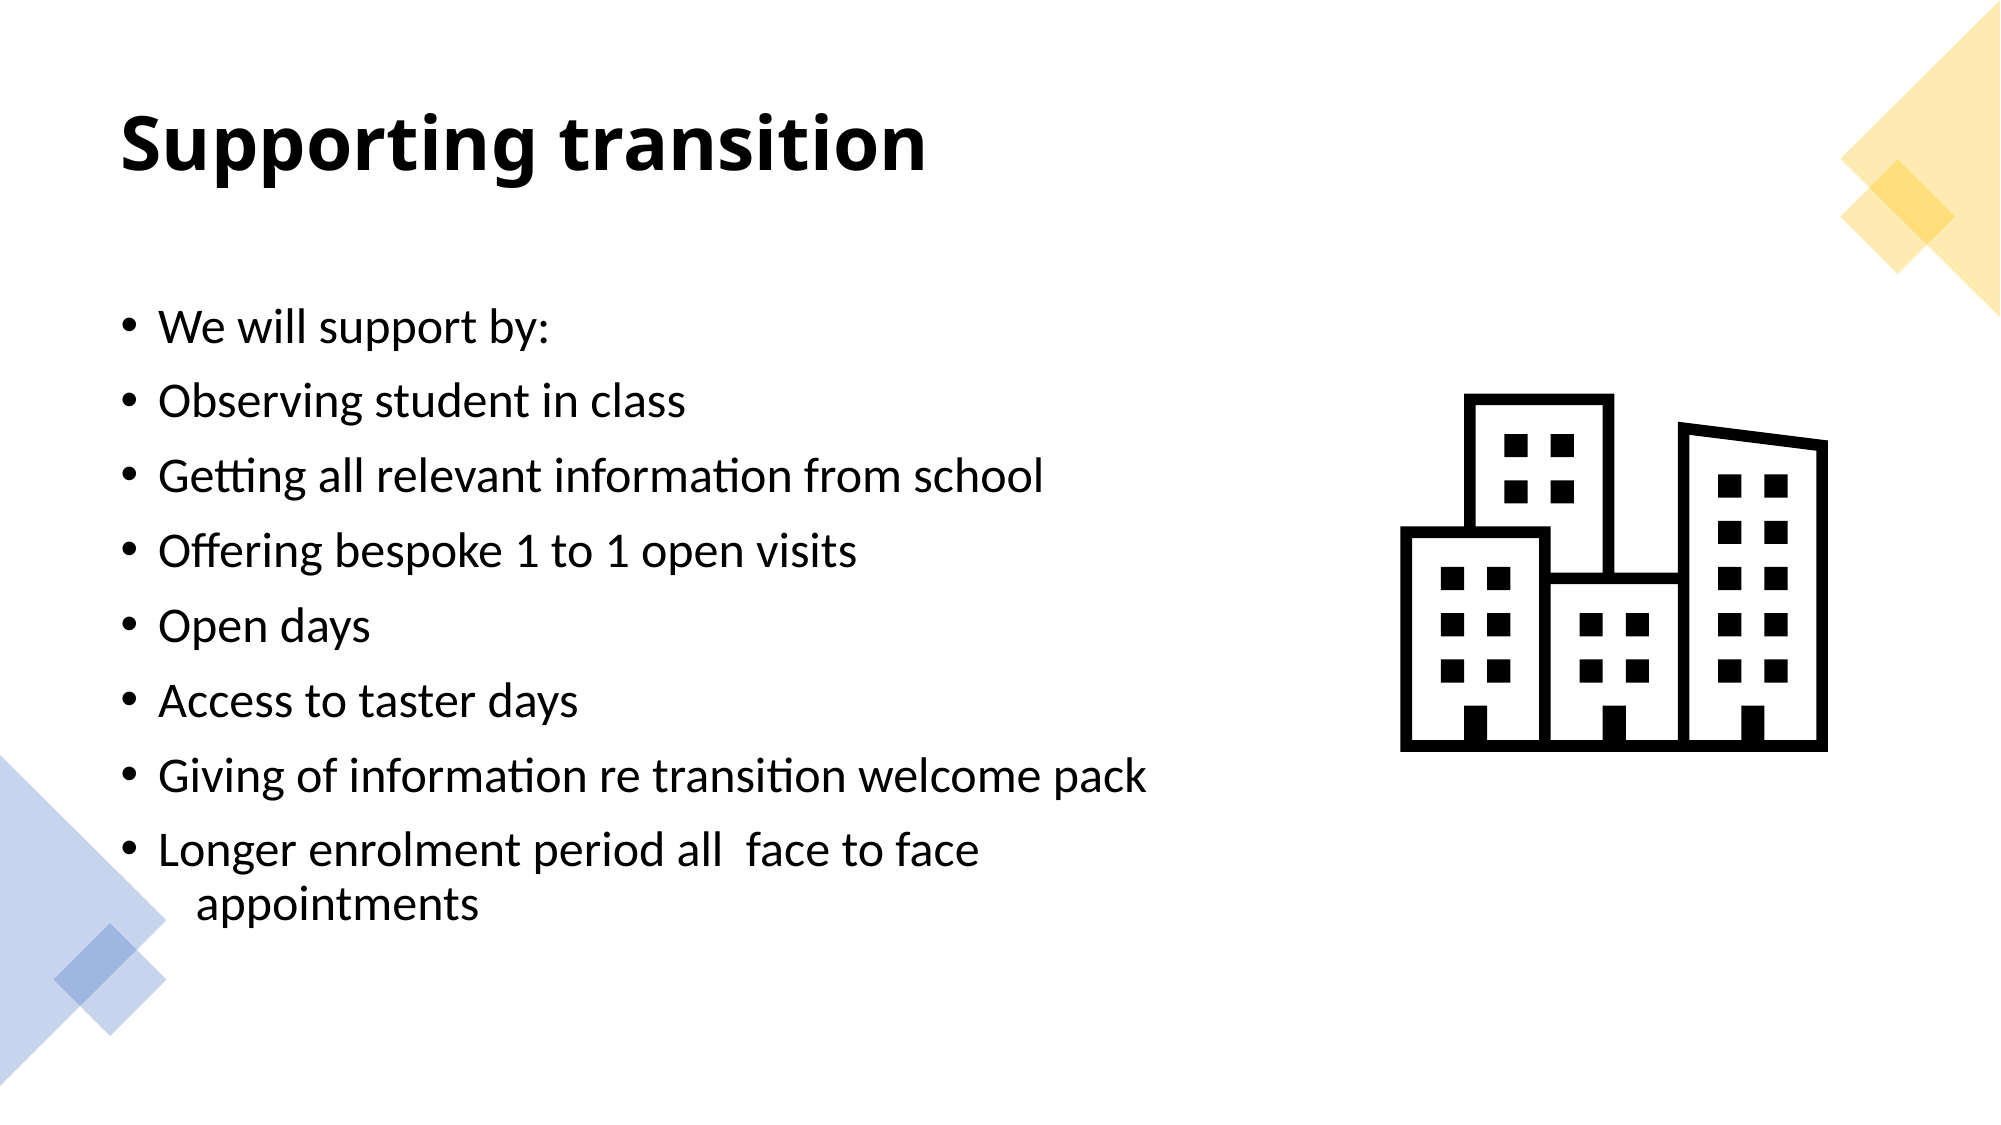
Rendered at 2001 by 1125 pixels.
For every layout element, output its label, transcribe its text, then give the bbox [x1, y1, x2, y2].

picture [1334, 292, 1895, 853]
text_box [0, 0, 2000, 1125]
title Supporting transition [105, 52, 1895, 240]
list We will support by: Observing student in class Getting all relevant information from school Offering bespoke 1 to 1 open visits Open days Access to taster days Giving of information re transition welcome pack Longer enrolment period all face to face appointments [105, 292, 1229, 1014]
